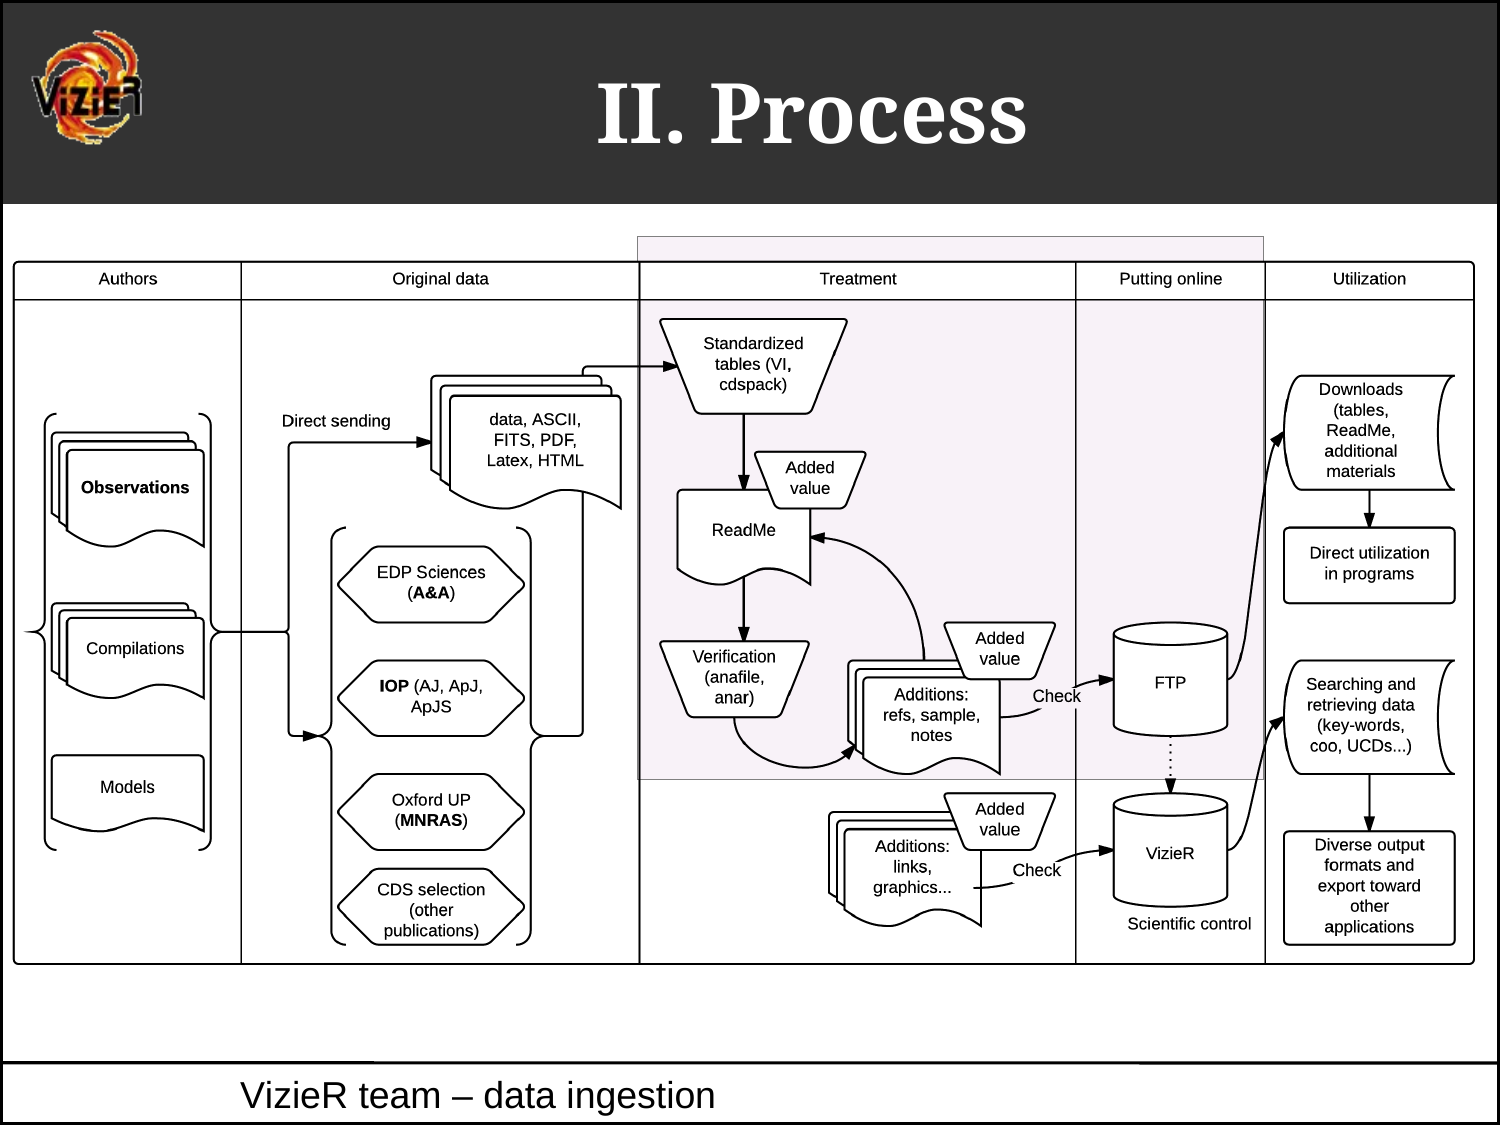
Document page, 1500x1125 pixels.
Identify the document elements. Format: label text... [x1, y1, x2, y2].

title II. Process [201, 13, 1447, 207]
picture [29, 29, 148, 148]
picture [0, 224, 1500, 1002]
